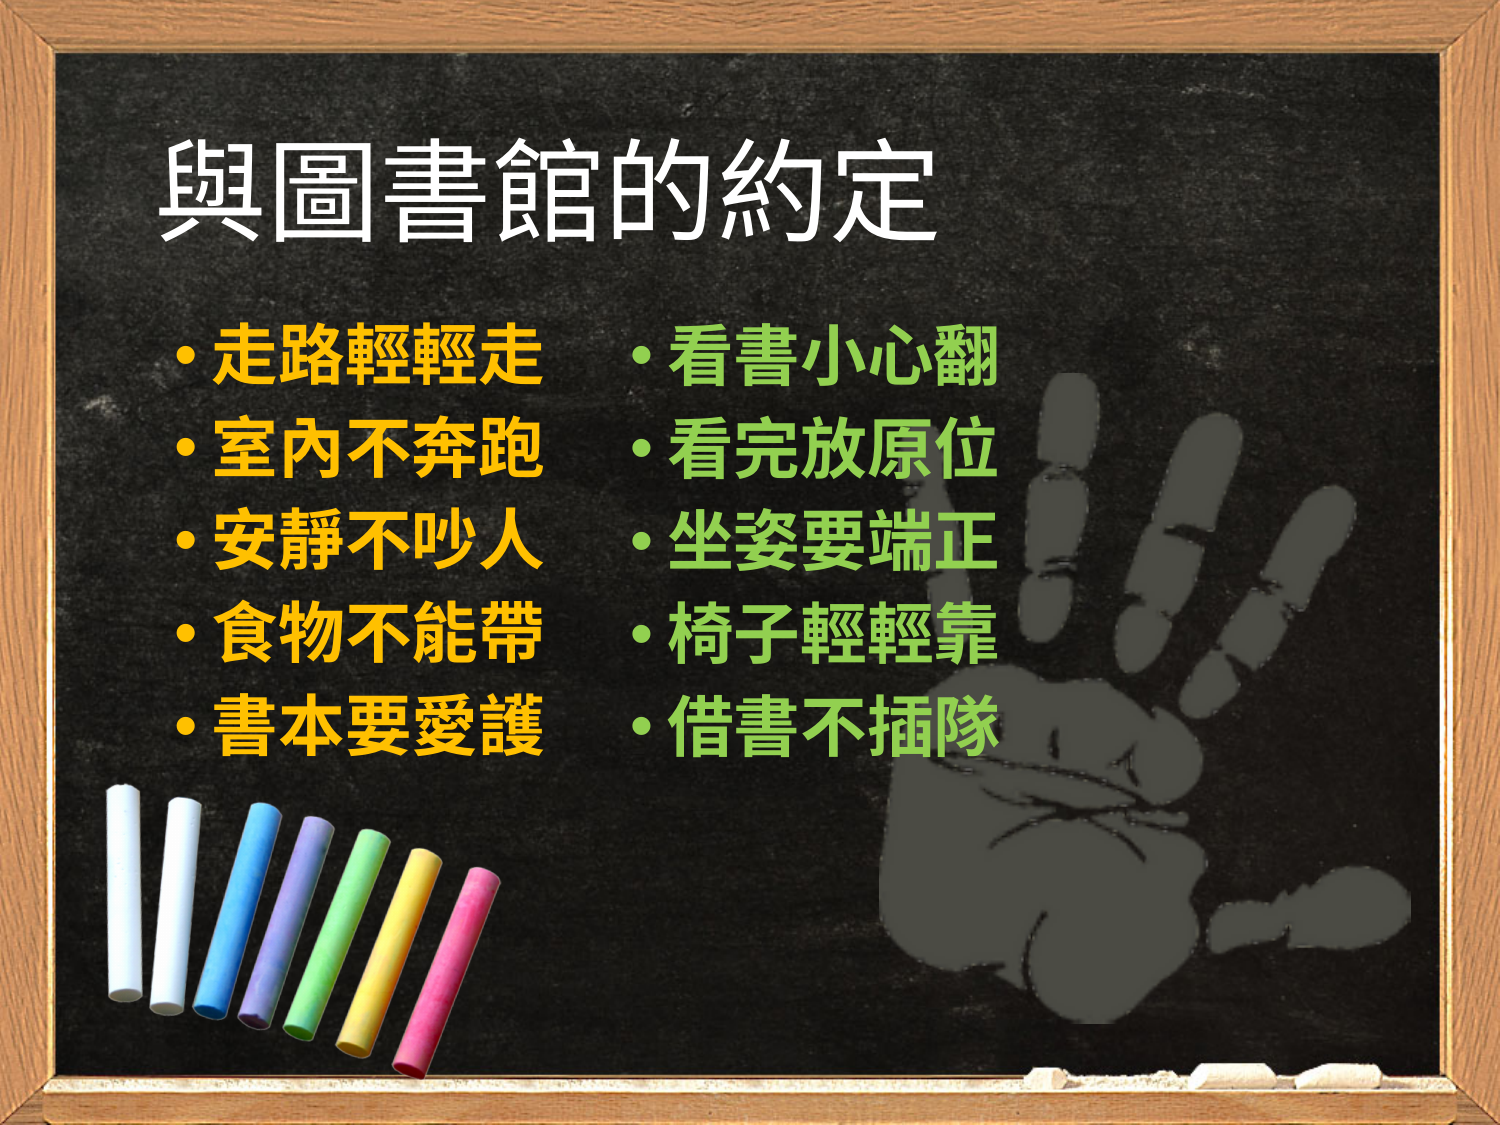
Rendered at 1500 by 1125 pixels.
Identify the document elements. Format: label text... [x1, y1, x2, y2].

text_box 走路輕輕走 室內不奔跑 安靜不吵人 食物不能帶 書本要愛護 [159, 314, 621, 835]
text_box 與圖書館的約定 [139, 113, 958, 264]
picture [0, 0, 1500, 1125]
text_box 看書小心翻 看完放原位 坐姿要端正 椅子輕輕靠 借書不插隊 [614, 315, 1164, 665]
